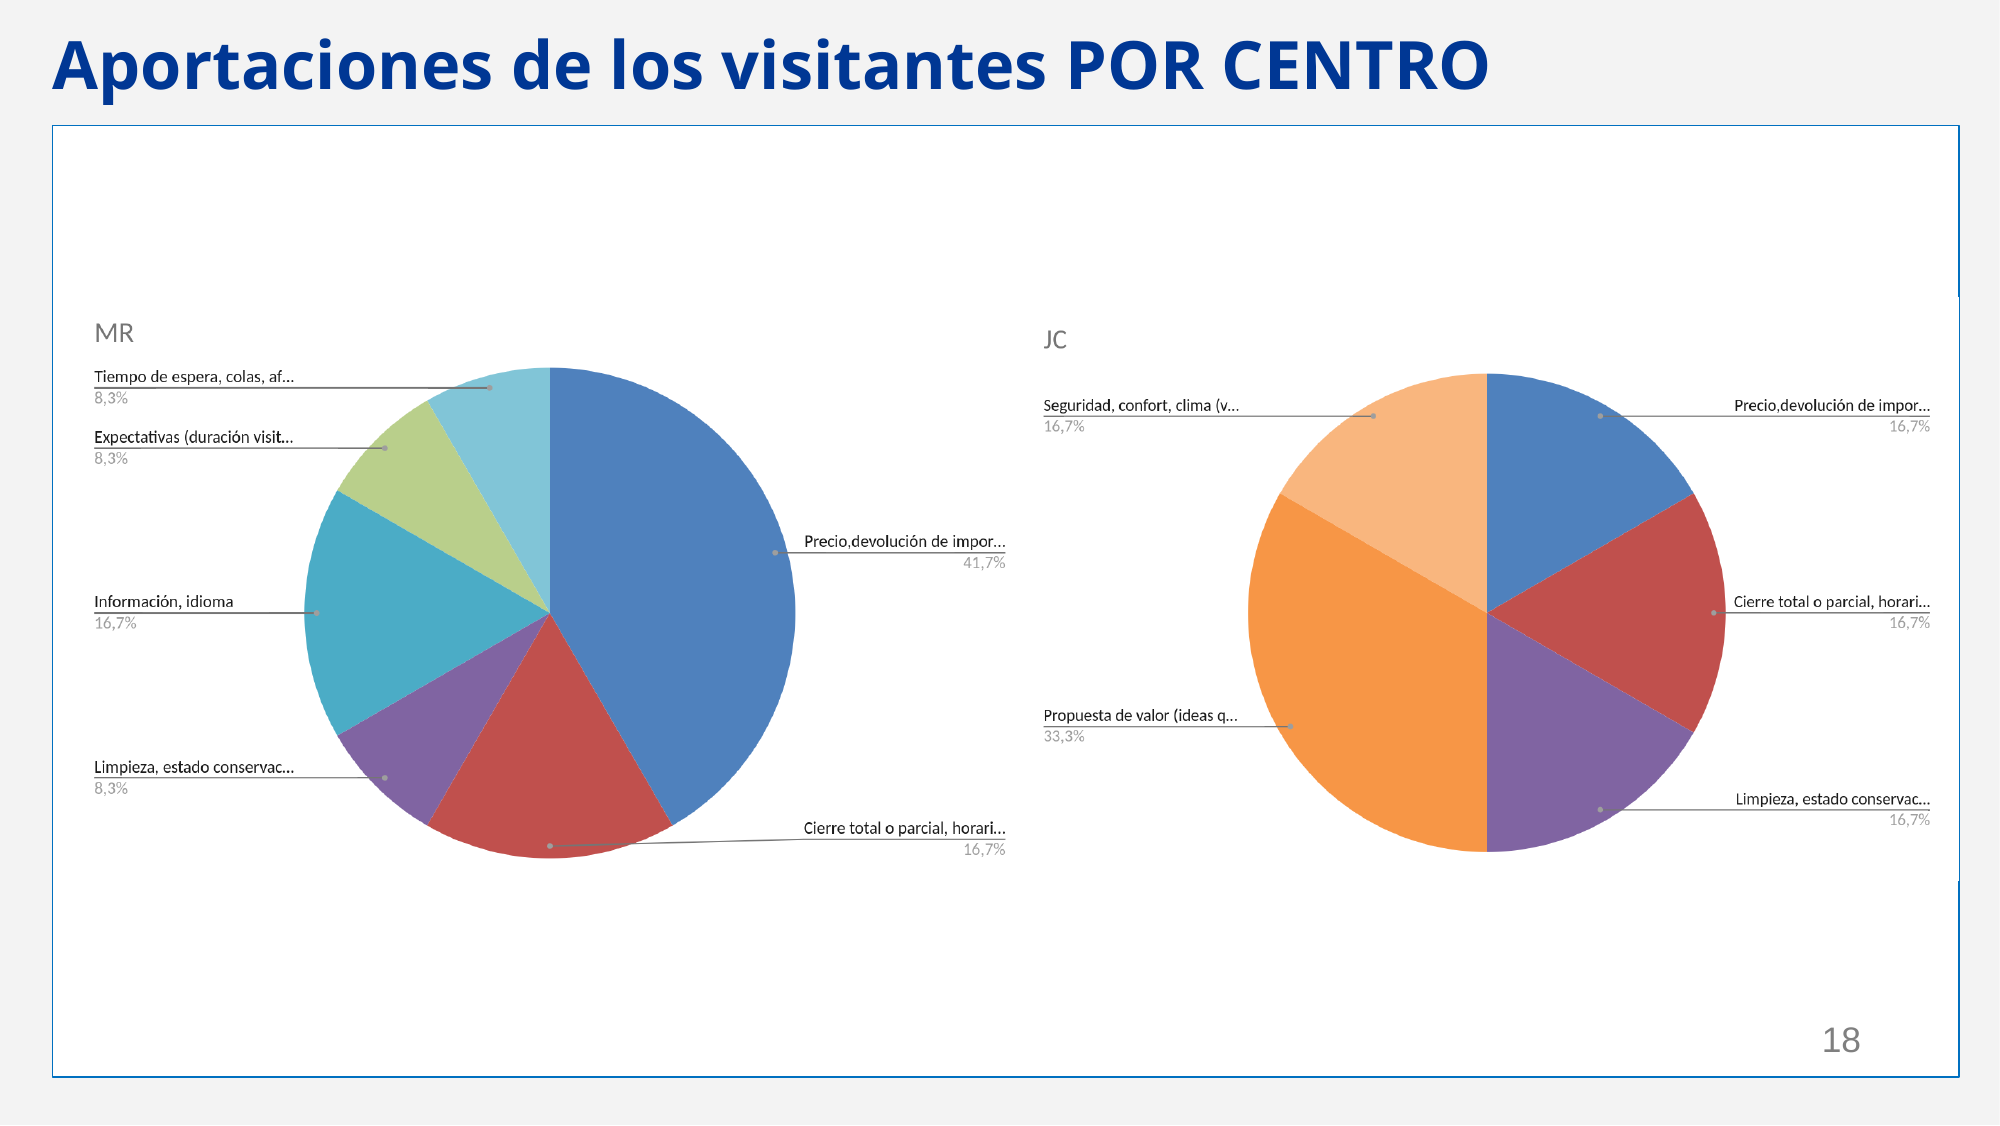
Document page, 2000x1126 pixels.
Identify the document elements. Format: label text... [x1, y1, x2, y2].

text_box Aportaciones de los visitantes POR CENTRO [52, 0, 1945, 125]
picture [64, 289, 1959, 889]
slide_number <number> [1412, 1008, 1880, 1069]
text_box [52, 125, 1959, 1078]
